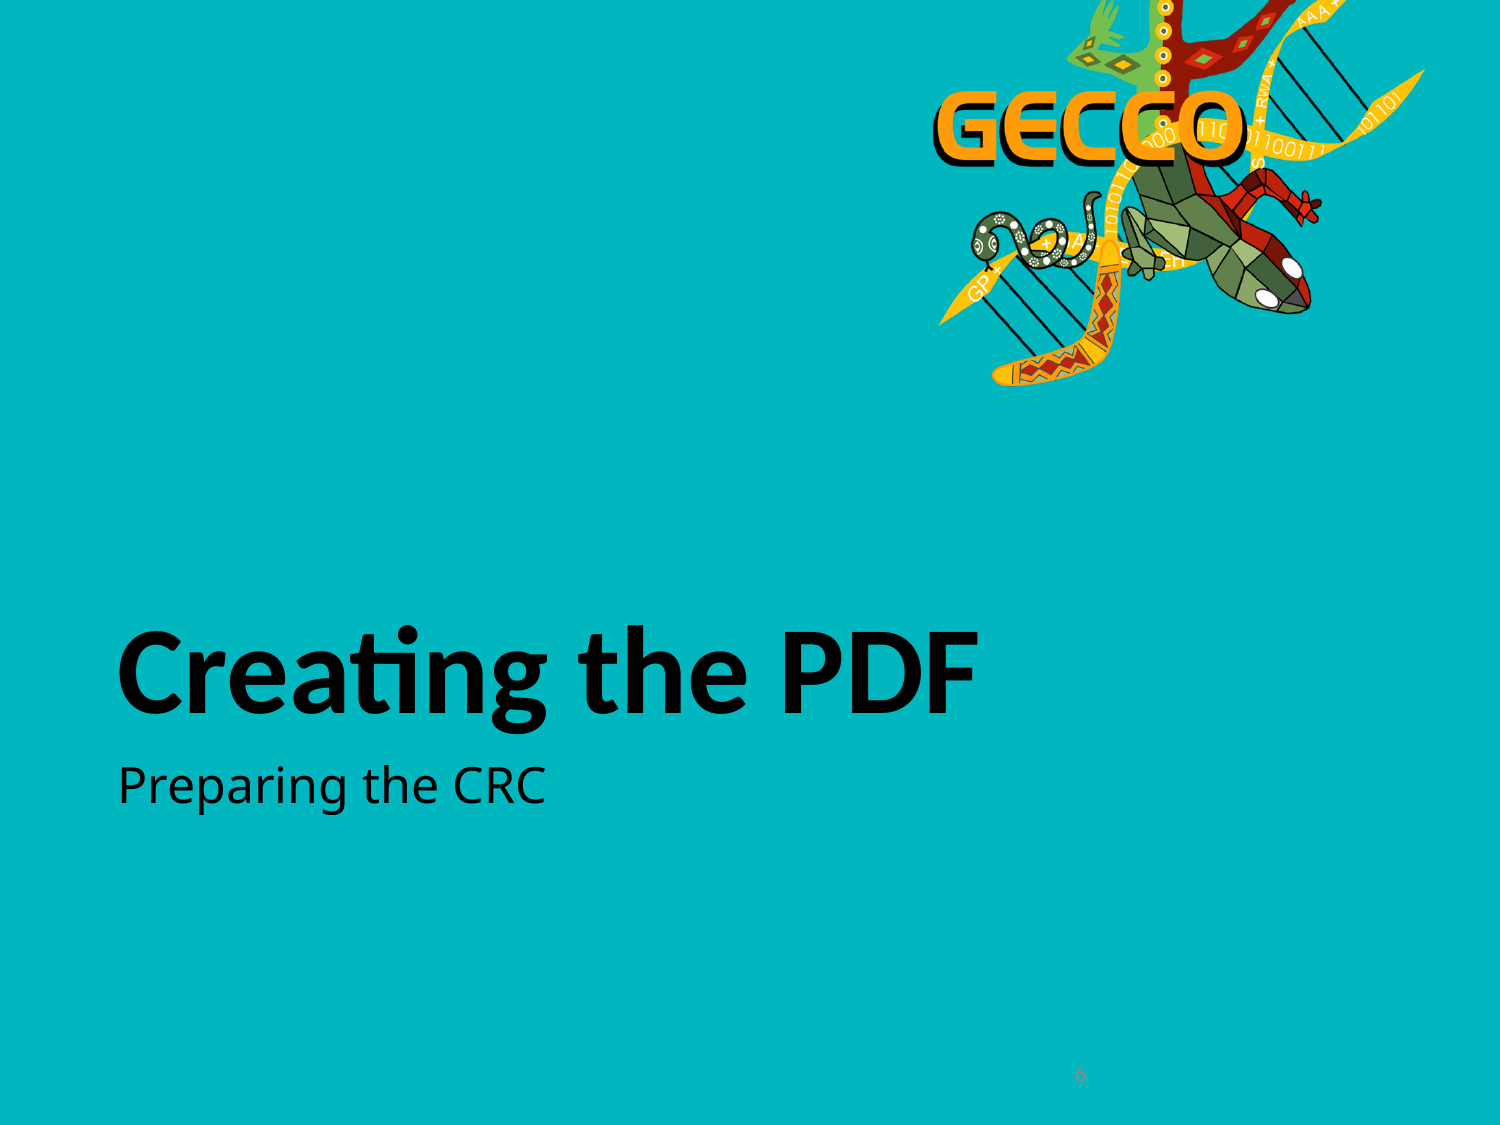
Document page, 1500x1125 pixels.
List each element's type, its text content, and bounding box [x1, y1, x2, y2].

list Preparing the CRC [102, 752, 1397, 999]
picture [919, 0, 1439, 400]
title Creating the PDF [102, 280, 1397, 749]
text_box <number> [1059, 1042, 1397, 1103]
